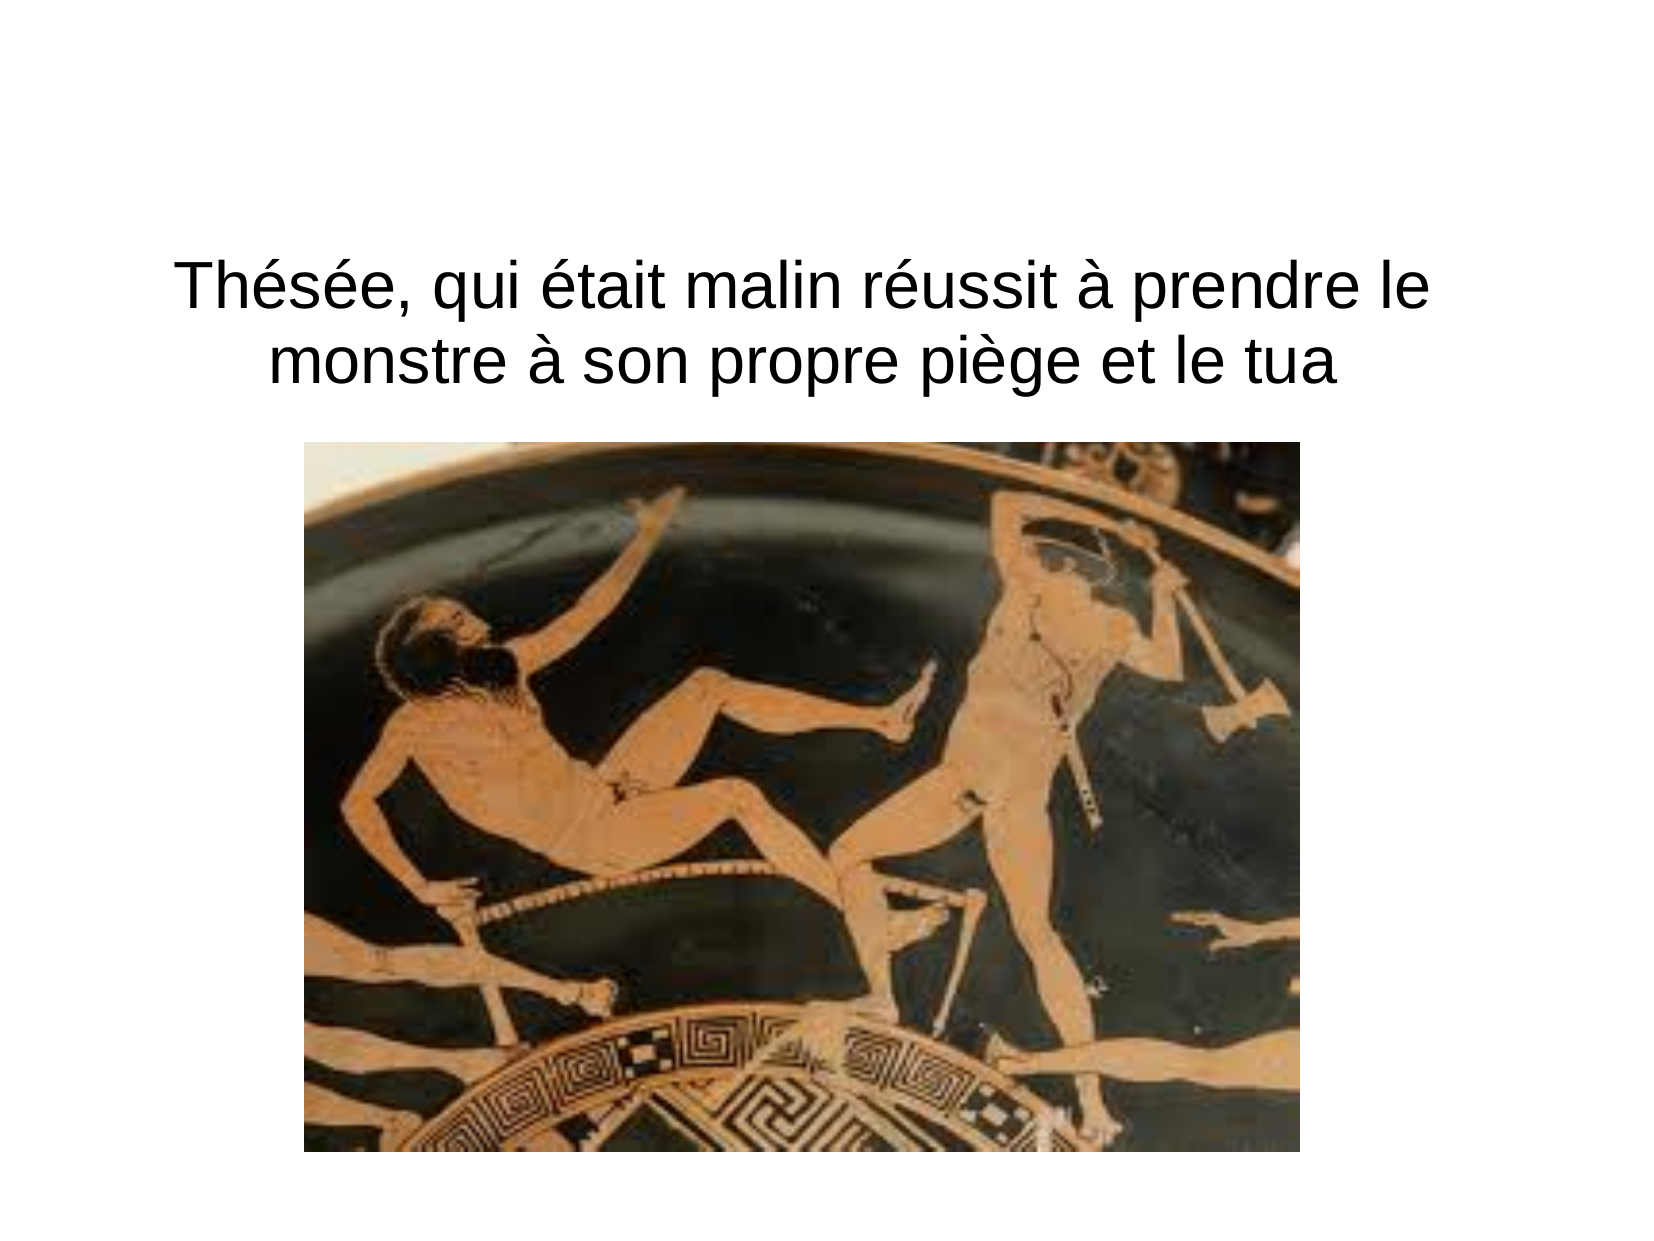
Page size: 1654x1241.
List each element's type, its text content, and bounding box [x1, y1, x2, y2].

subtitle Thésée, qui était malin réussit à prendre le monstre à son propre piège et le tua [59, 0, 1548, 853]
picture [304, 442, 1300, 1152]
